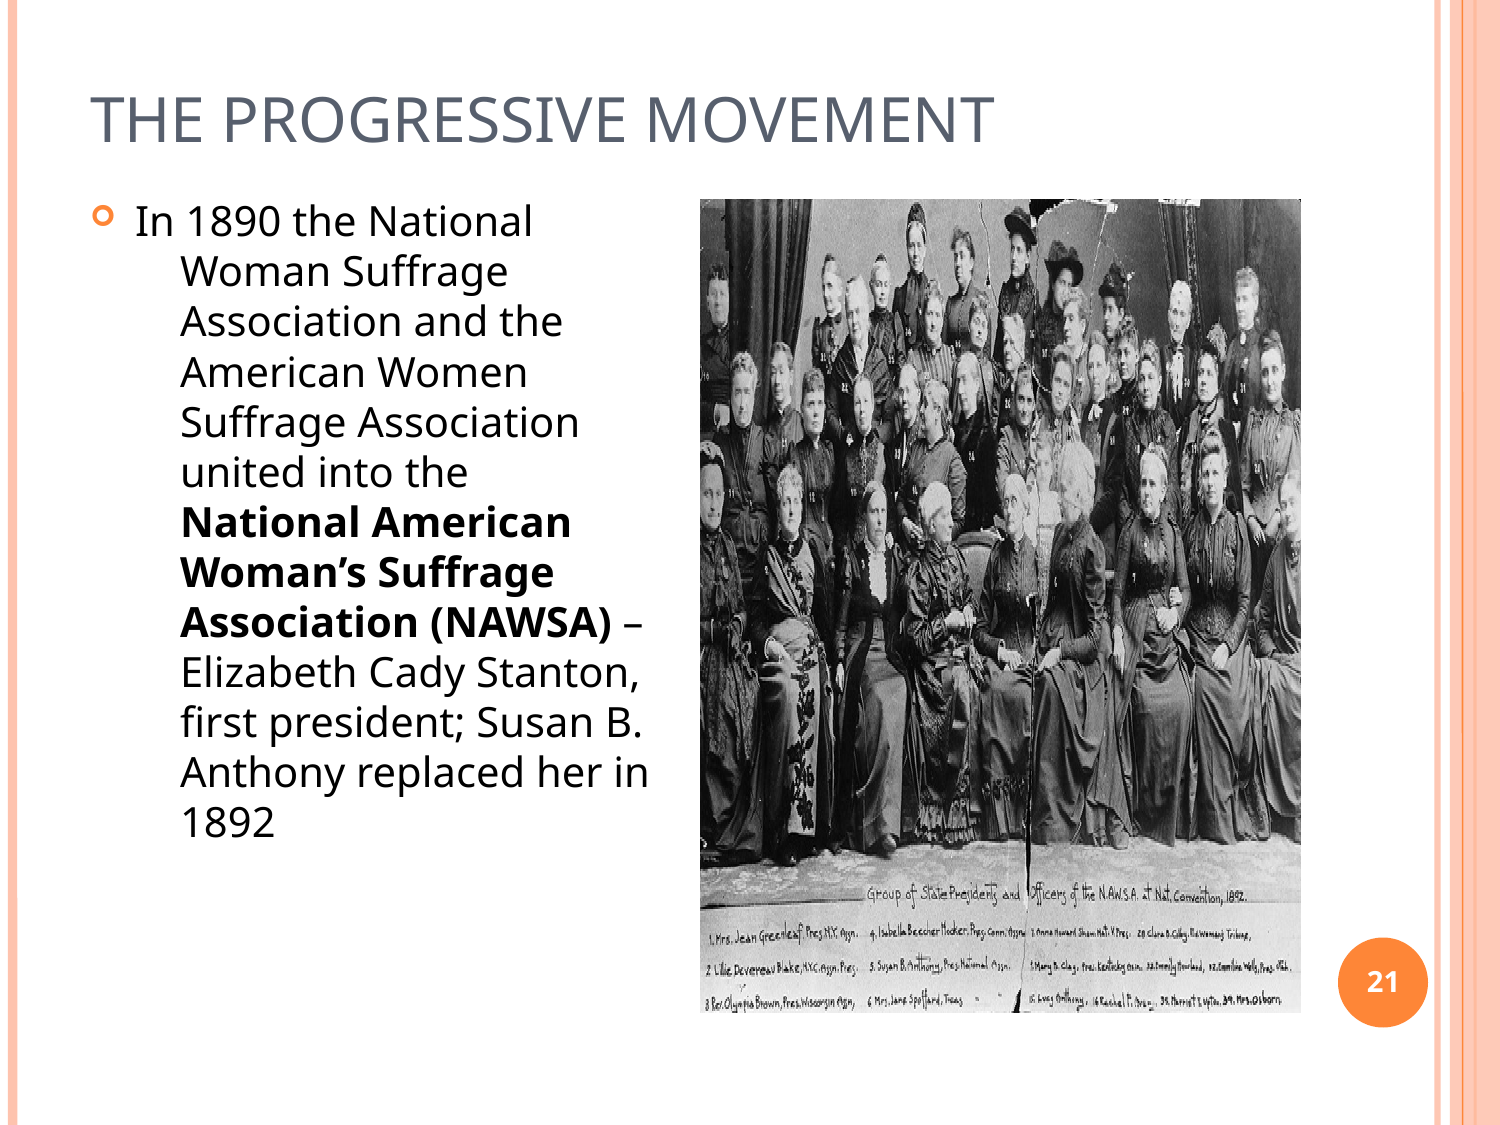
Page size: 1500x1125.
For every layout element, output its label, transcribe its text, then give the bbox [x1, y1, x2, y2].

text_box 21 [1333, 940, 1434, 1027]
list In 1890 the National Woman Suffrage Association and the American Women Suffrage Association united into the National American Woman’s Suffrage Association (NAWSA) – Elizabeth Cady Stanton, first president; Susan B. Anthony replaced her in 1892 [75, 187, 676, 1013]
picture [700, 200, 1301, 1013]
title The Progressive Movement [75, 45, 1300, 163]
